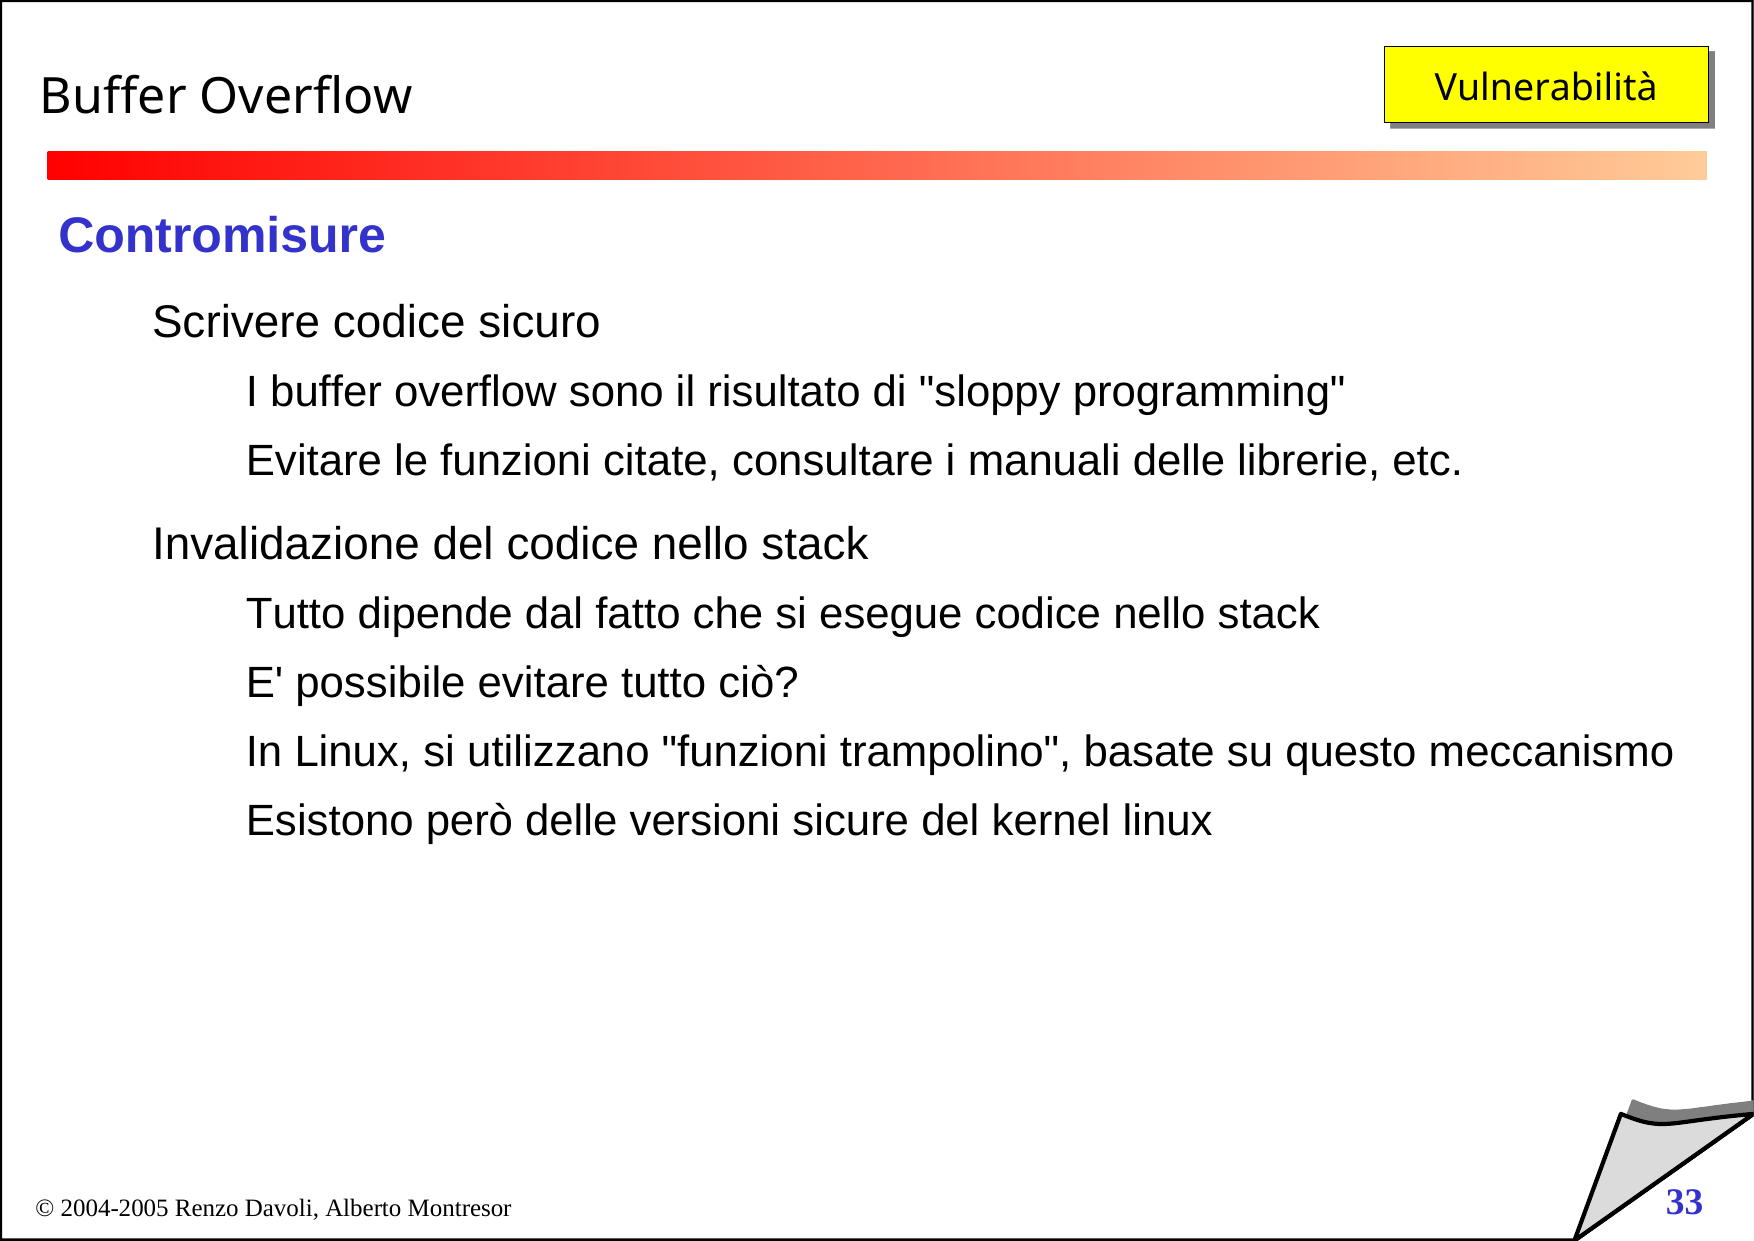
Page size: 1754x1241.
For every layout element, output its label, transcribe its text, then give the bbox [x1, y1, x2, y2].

text_box Vulnerabilità [1384, 46, 1709, 123]
list Contromisure Scrivere codice sicuro I buffer overflow sono il risultato di "sloppy programming" Evitare le funzioni citate, consultare i manuali delle librerie, etc. Invalidazione del codice nello stack Tutto dipende dal fatto che si esegue codice nello stack E' possibile evitare tutto ciò? In Linux, si utilizzano "funzioni trampolino", basate su questo meccanismo Esistono però delle versioni sicure del kernel linux [58, 206, 1695, 1000]
title Buffer Overflow [40, 49, 1713, 144]
